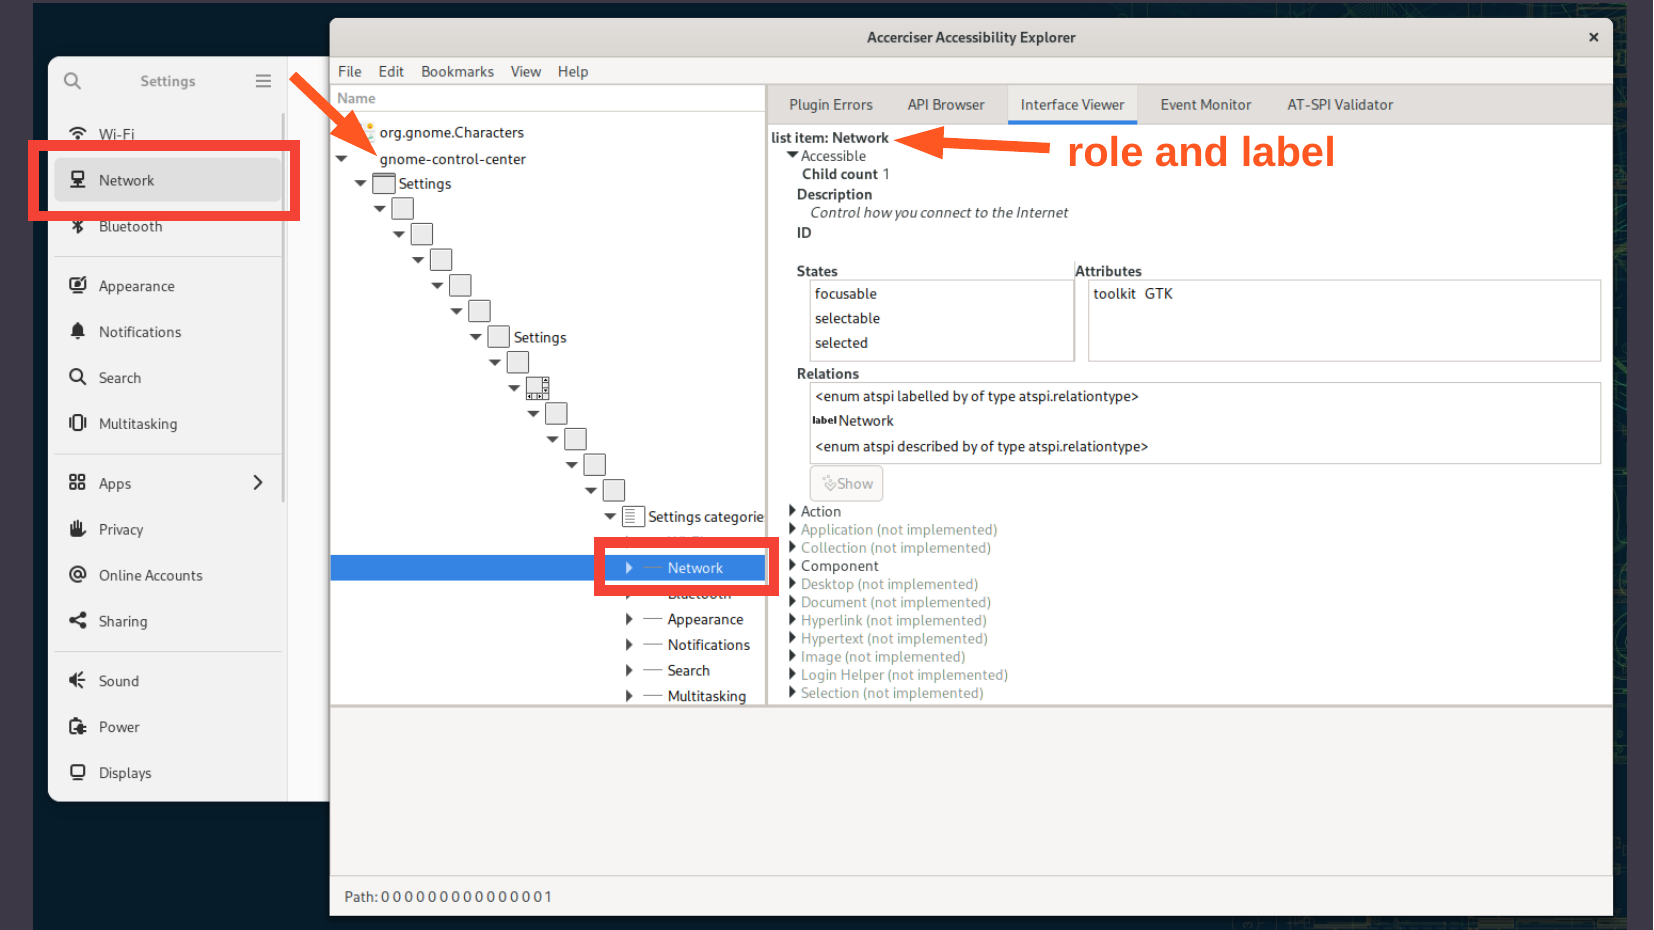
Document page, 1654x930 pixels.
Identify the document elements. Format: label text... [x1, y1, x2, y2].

picture [39, 151, 290, 211]
picture [33, 3, 1627, 930]
text_box role and label [1052, 121, 1515, 199]
